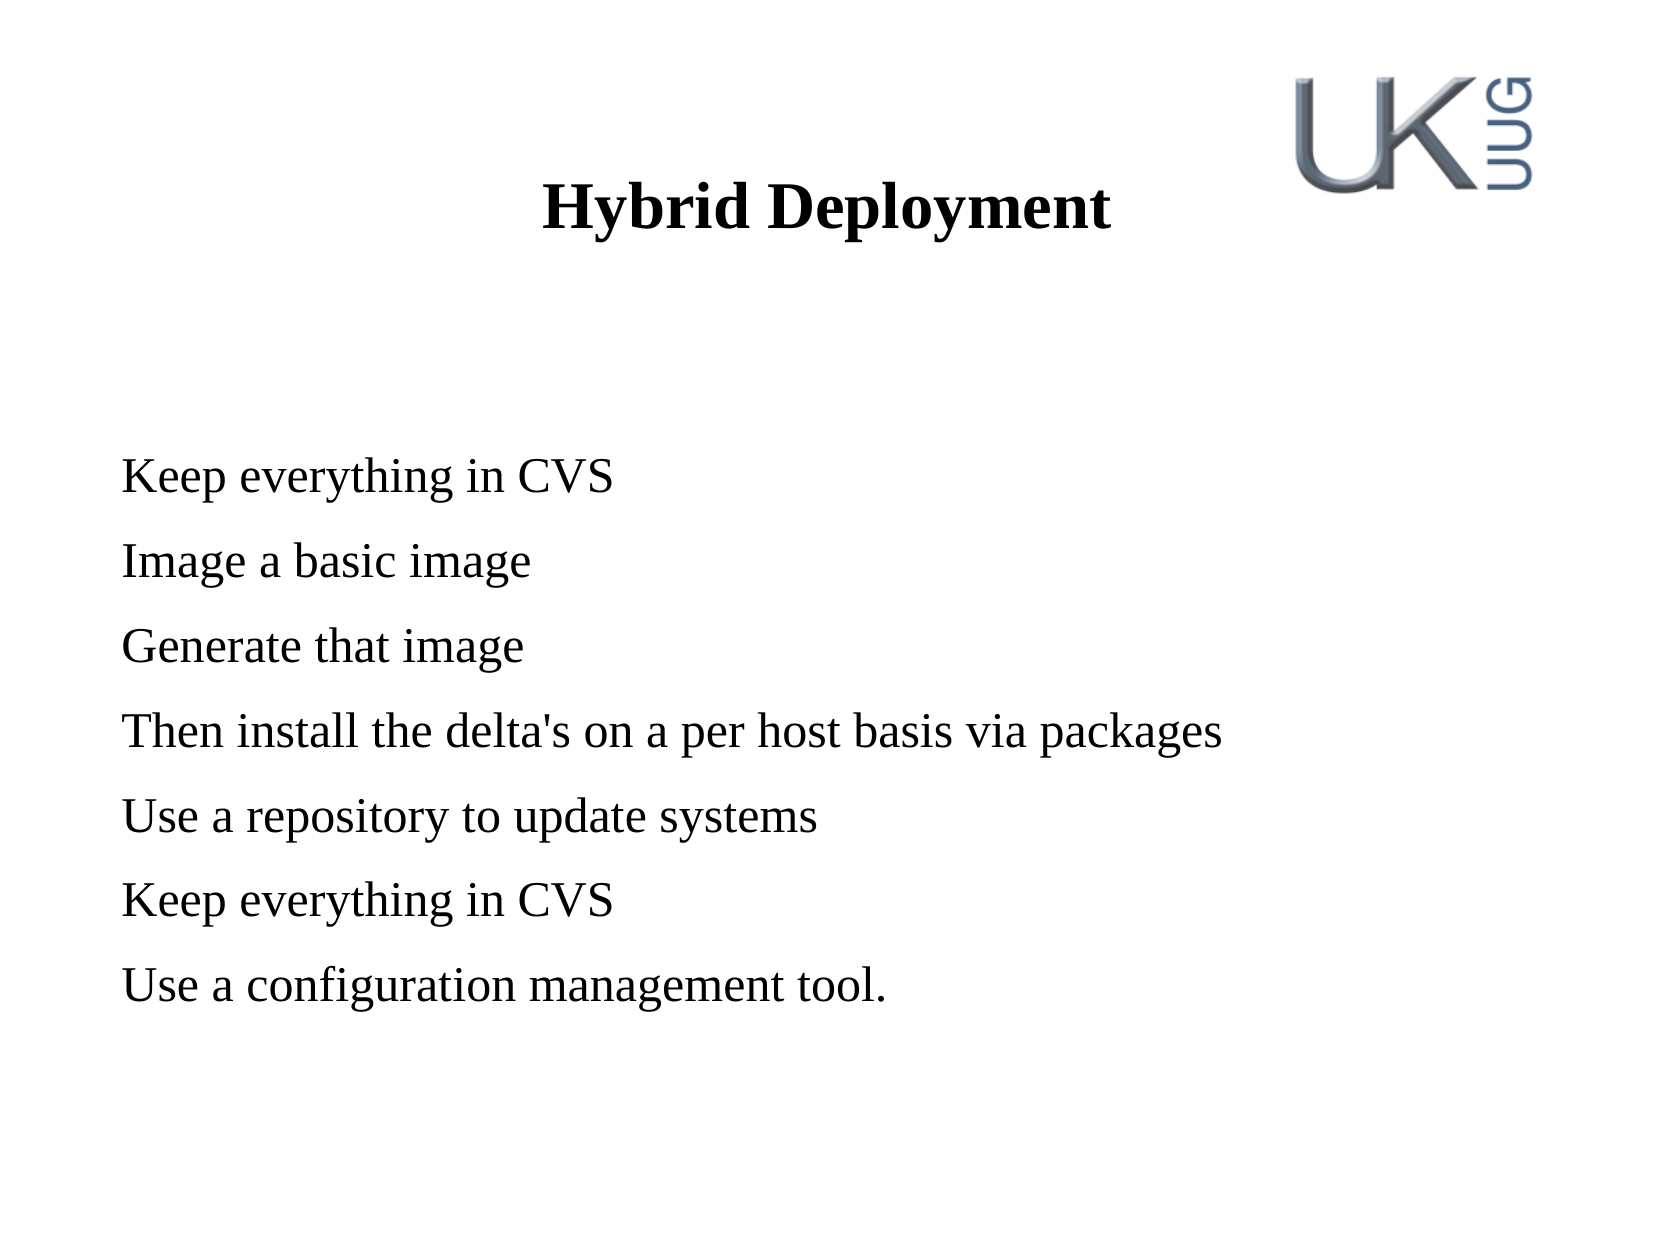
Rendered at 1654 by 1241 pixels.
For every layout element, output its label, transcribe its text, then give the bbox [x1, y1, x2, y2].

title Hybrid Deployment [121, 102, 1534, 311]
picture [1289, 74, 1538, 196]
list Keep everything in CVS Image a basic image Generate that image Then install the delta's on a per host basis via packages Use a repository to update systems Keep everything in CVS Use a configuration management tool. [121, 344, 1534, 1137]
